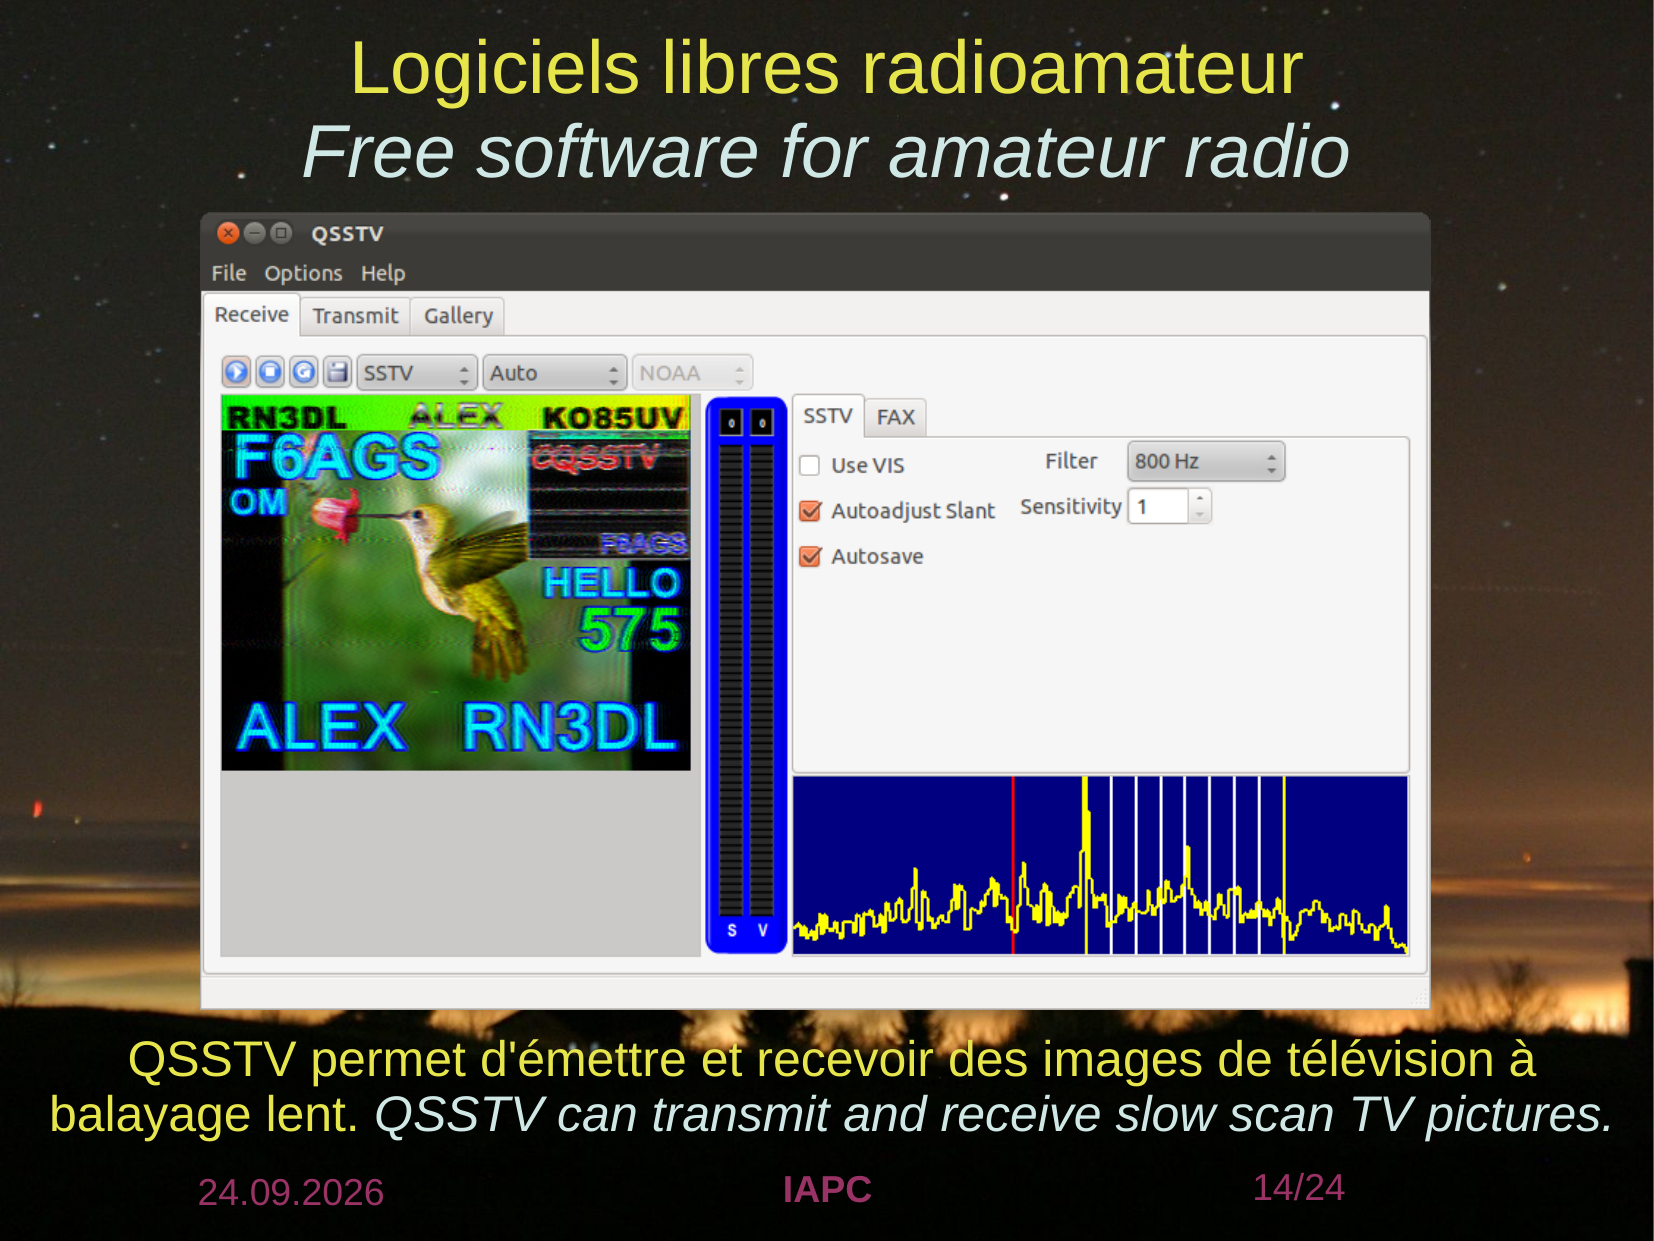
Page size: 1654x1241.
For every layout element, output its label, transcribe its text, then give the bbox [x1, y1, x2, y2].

picture [0, 0, 1654, 1241]
subtitle QSSTV permet d'émettre et recevoir des images de télévision à balayage lent. QSSTV can transmit and receive slow scan TV pictures. [23, 1015, 1642, 1158]
title Logiciels libres radioamateur Free software for amateur radio [82, 5, 1571, 213]
